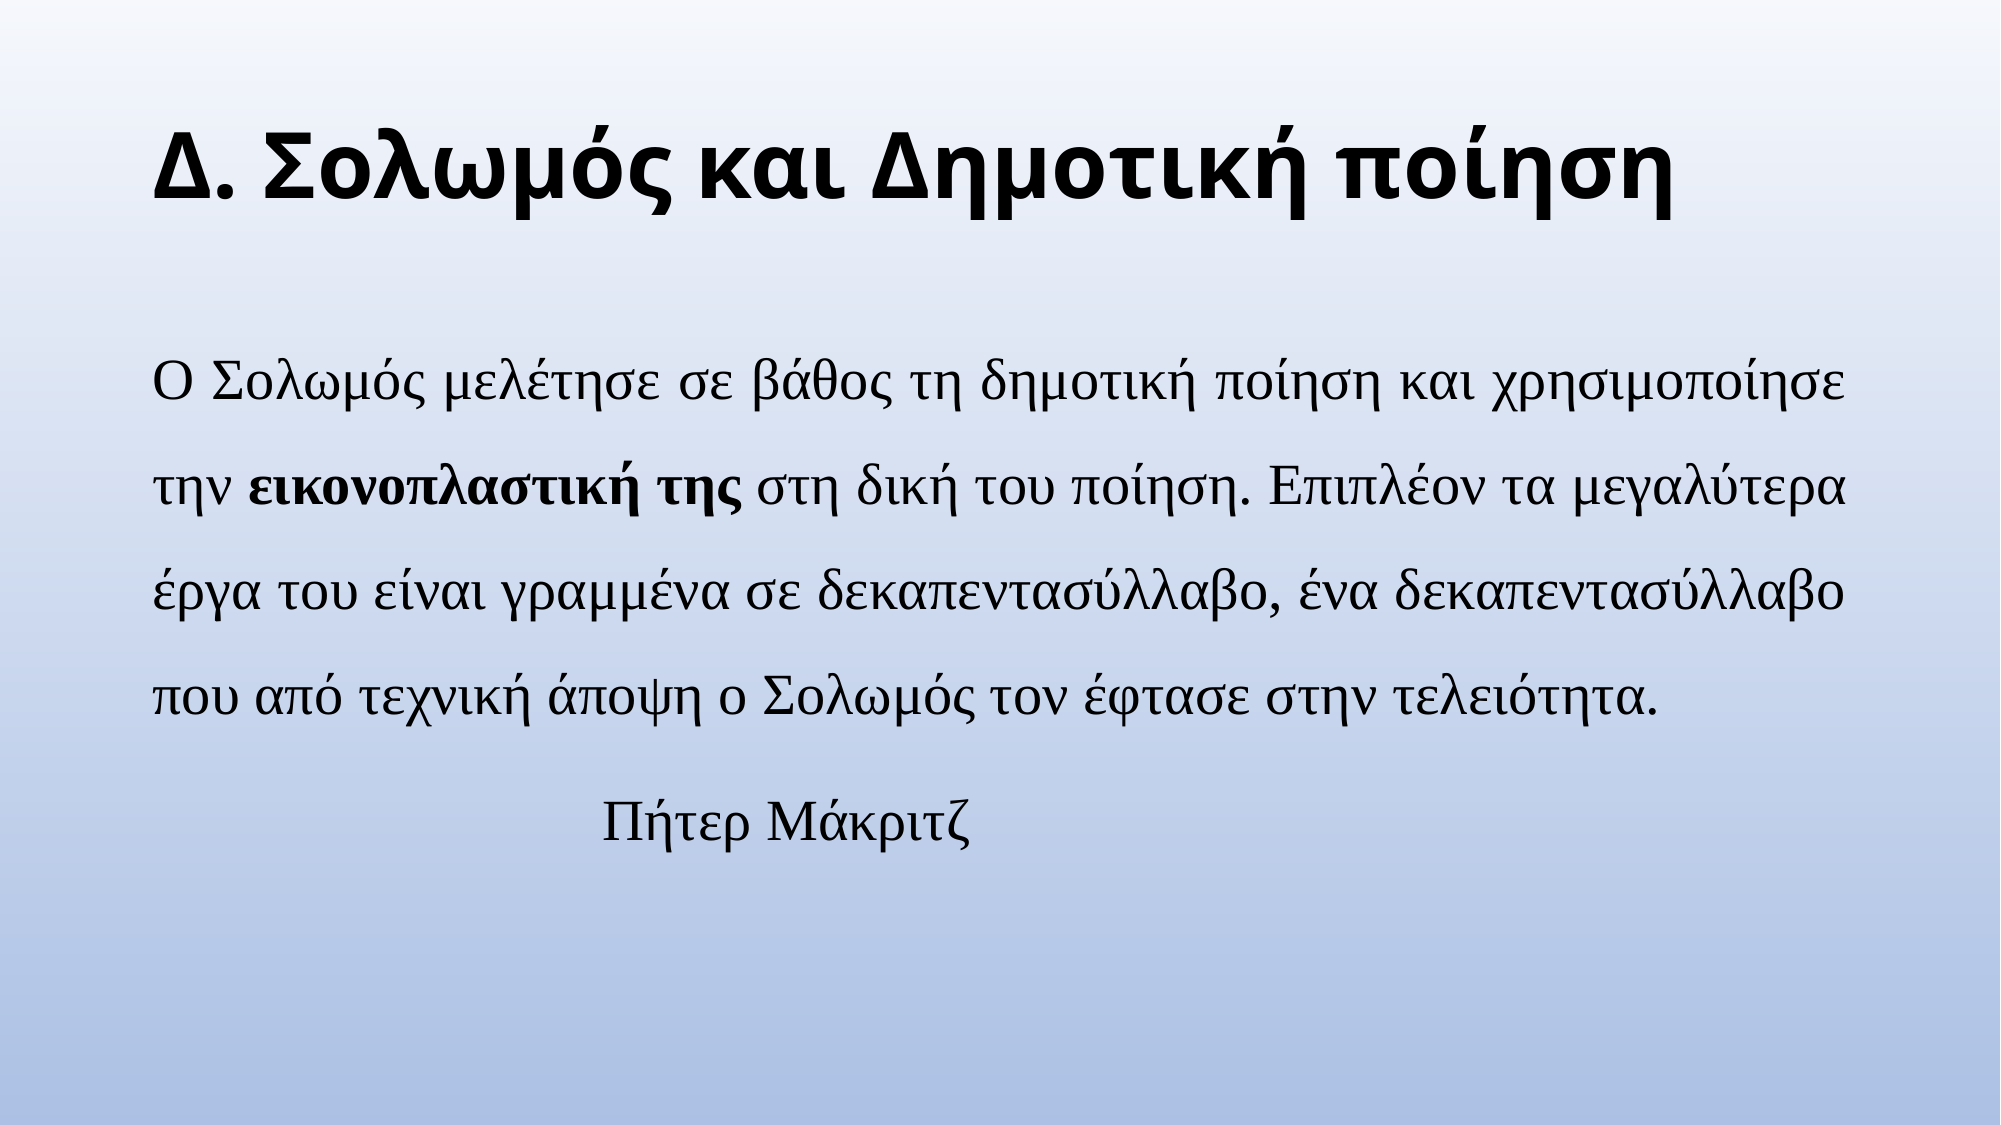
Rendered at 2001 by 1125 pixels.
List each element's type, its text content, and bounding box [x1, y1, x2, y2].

title Δ. Σολωμός και Δημοτική ποίηση [137, 59, 1863, 278]
list Ο Σολωμός μελέτησε σε βάθος τη δημοτική ποίηση και χρησιμοποίησε την εικονοπλαστική της στη δική του ποίηση. Επιπλέον τα μεγαλύτερα έργα του είναι γραμμένα σε δεκαπεντασύλλαβο, ένα δεκαπεντασύλλαβο που από τεχνική άποψη ο Σολωμός τον έφτασε στην τελειότητα. Πήτερ Μάκριτζ [137, 299, 1863, 1014]
